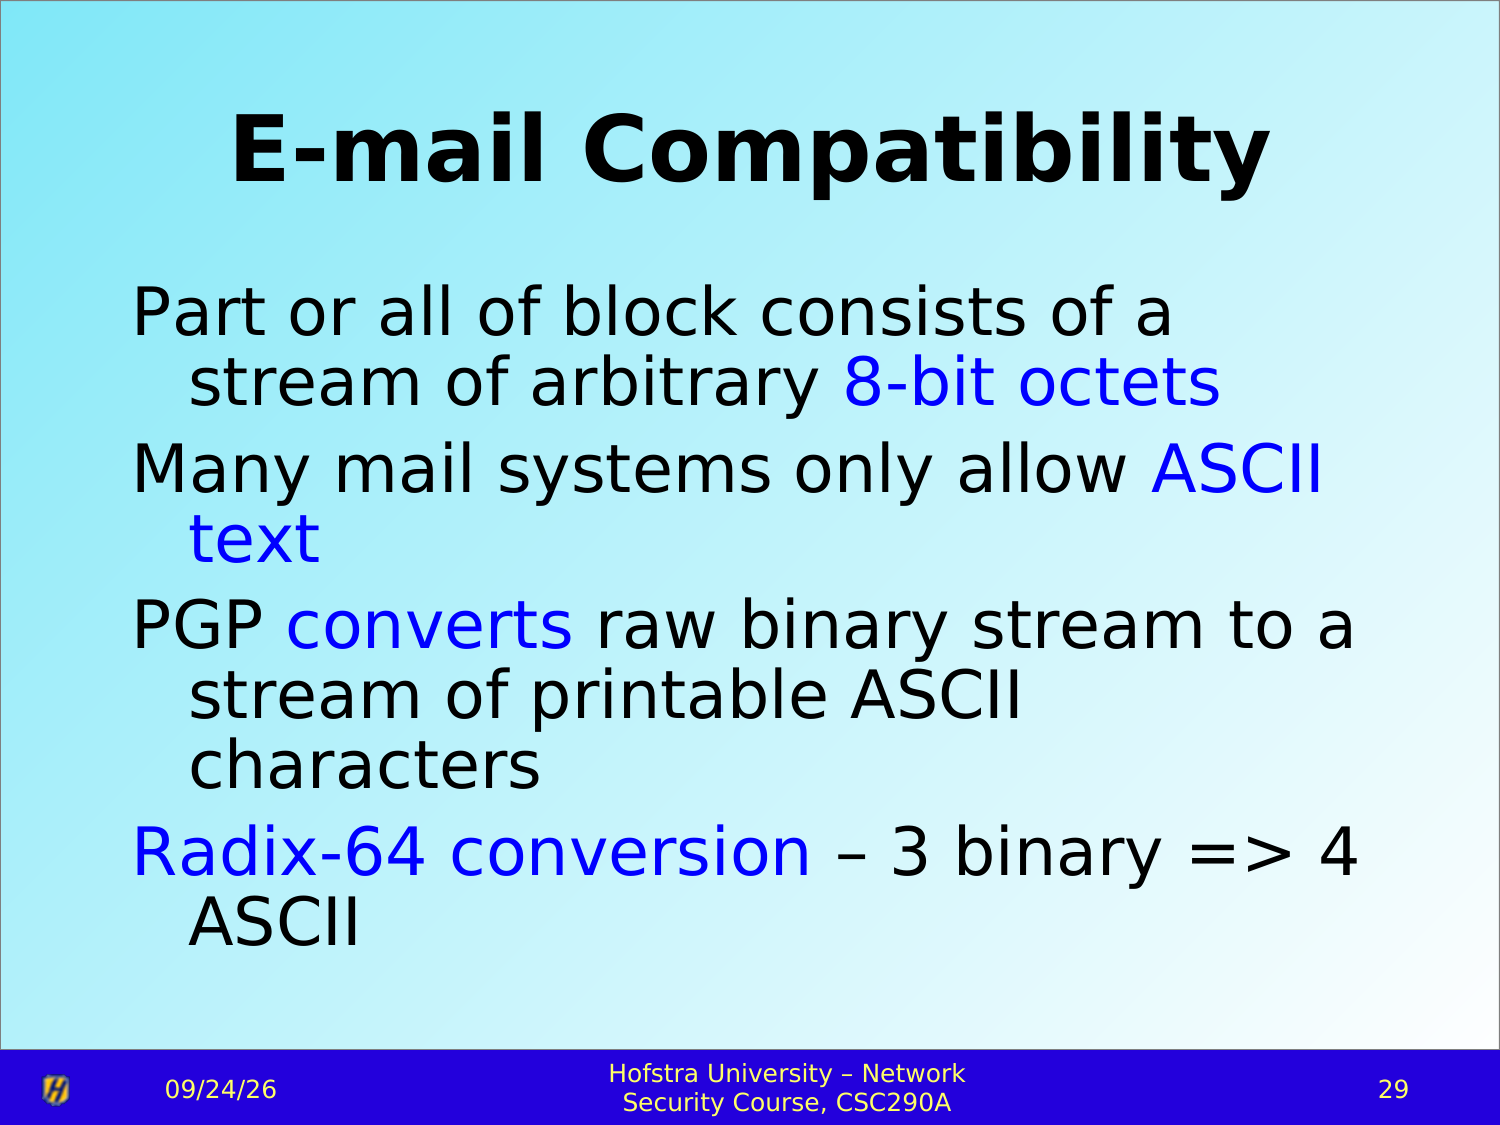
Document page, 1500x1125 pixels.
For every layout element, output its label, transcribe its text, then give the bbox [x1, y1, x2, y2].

picture [37, 1072, 76, 1110]
title E-mail Compatibility [112, 85, 1391, 212]
list Part or all of block consists of a stream of arbitrary 8-bit octets Many mail systems only allow ASCII text PGP converts raw binary stream to a stream of printable ASCII characters Radix-64 conversion – 3 binary => 4 ASCII [117, 271, 1393, 975]
